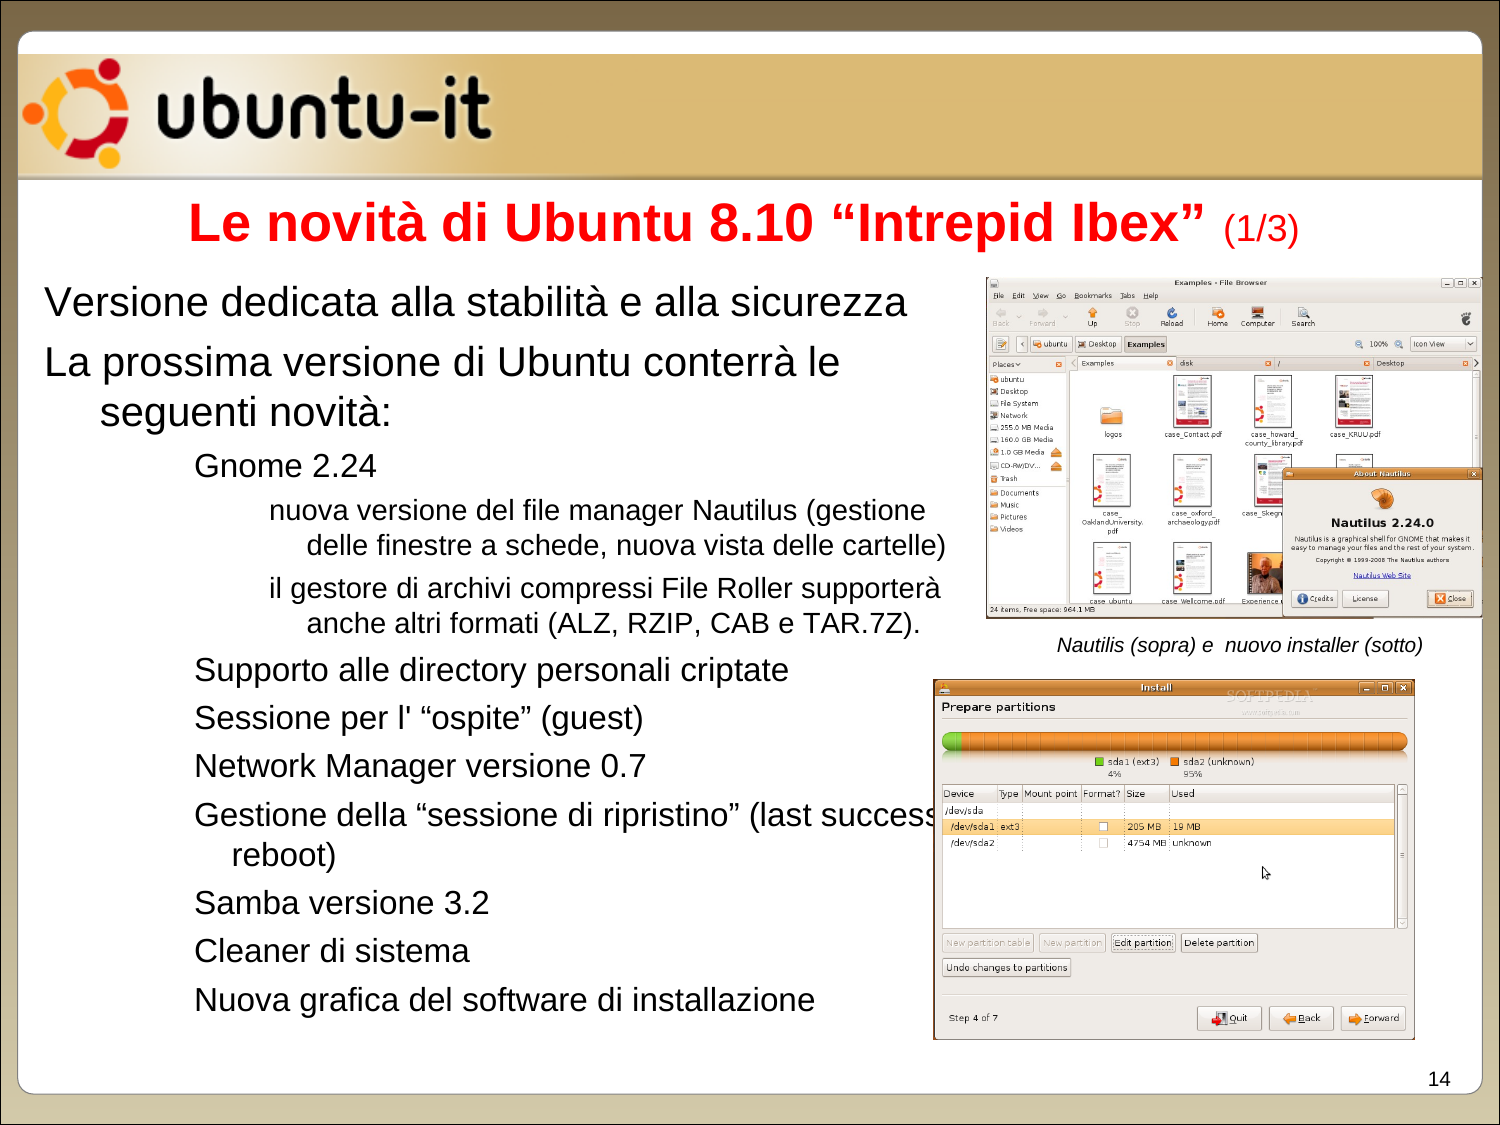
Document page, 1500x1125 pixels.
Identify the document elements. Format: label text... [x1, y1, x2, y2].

list Versione dedicata alla stabilità e alla sicurezza La prossima versione di Ubuntu conterrà le seguenti novità: Gnome 2.24 nuova versione del file manager Nautilus (gestione delle finestre a schede, nuova vista delle cartelle) il gestore di archivi compressi File Roller supporterà anche altri formati (ALZ, RZIP, CAB e TAR.7Z). Supporto alle directory personali criptate Sessione per l' “ospite” (guest) Network Manager versione 0.7 Gestione della “sessione di ripristino” (last successful reboot) Samba versione 3.2 Cleaner di sistema Nuova grafica del software di installazione [29, 267, 1004, 1105]
picture [986, 277, 1483, 619]
picture [933, 679, 1415, 1040]
picture [18, 54, 1483, 180]
text_box Nautilis (sopra) e nuovo installer (sotto) [1003, 625, 1477, 686]
title Le novità di Ubuntu 8.10 “Intrepid Ibex” (1/3) [17, 178, 1471, 262]
